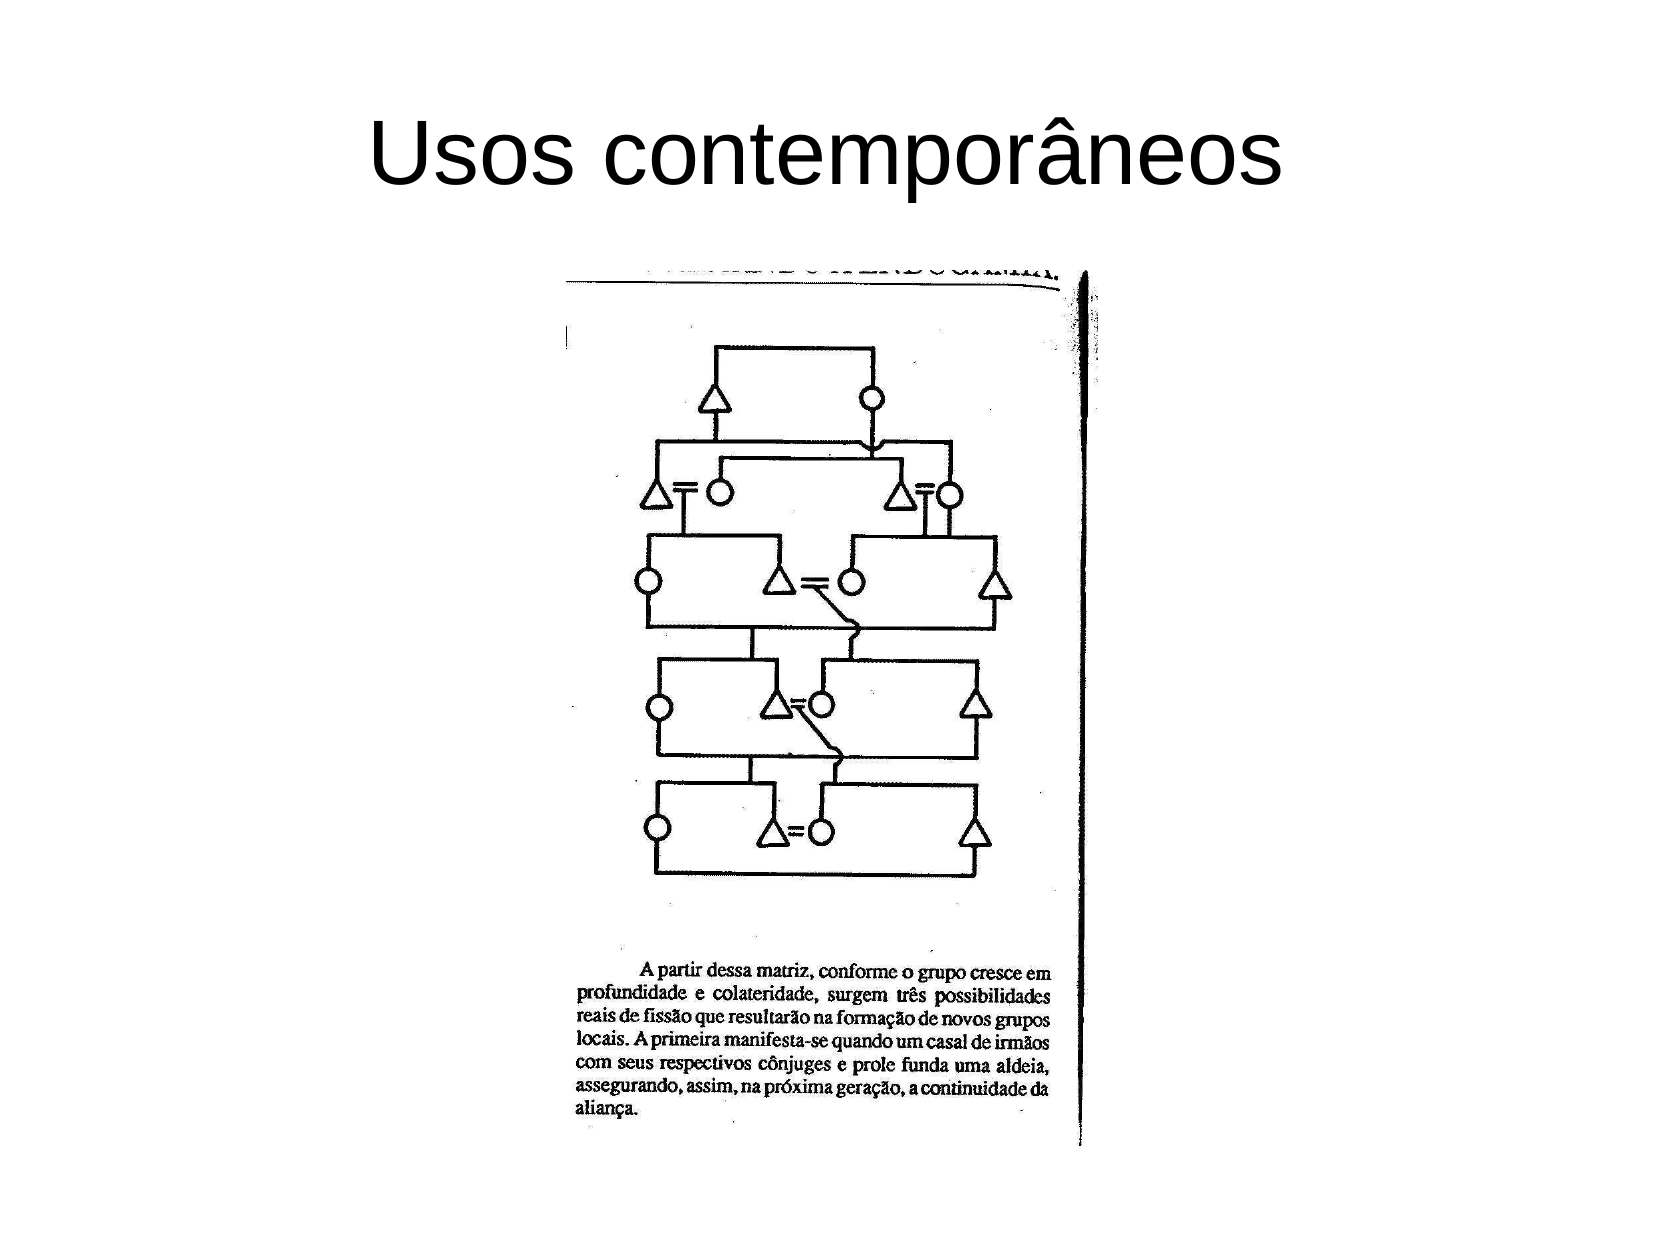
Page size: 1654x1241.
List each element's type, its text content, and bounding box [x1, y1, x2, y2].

title Usos contemporâneos [82, 49, 1571, 257]
picture [566, 270, 1098, 1146]
